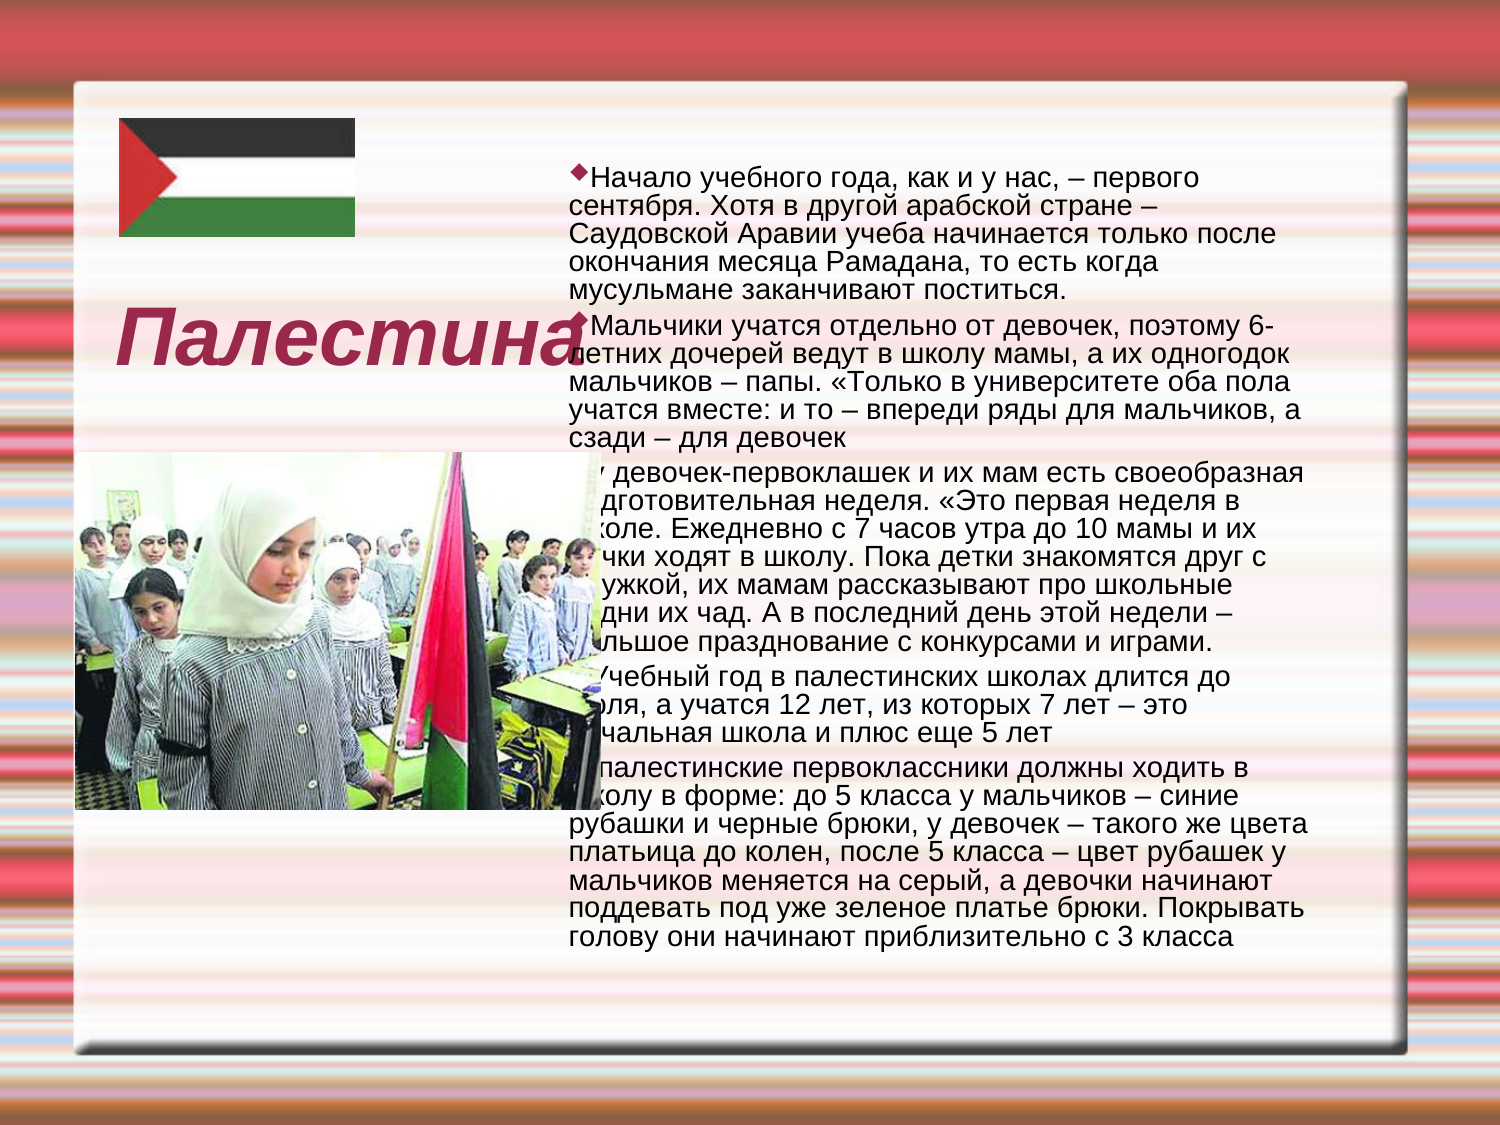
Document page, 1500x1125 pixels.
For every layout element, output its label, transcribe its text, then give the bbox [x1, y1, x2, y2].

title Палестина [88, 250, 553, 414]
picture [119, 119, 355, 237]
list Начало учебного года, как и у нас, – первого сентября. Хотя в другой арабской стране – Саудовской Аравии учеба начинается только после окончания месяца Рамадана, то есть когда мусульмане заканчивают поститься. Мальчики учатся отдельно от девочек, поэтому 6-летних дочерей ведут в школу мамы, а их одногодок мальчиков – папы. «Только в университете оба пола учатся вместе: и то – впереди ряды для мальчиков, а сзади – для девочек у девочек-первоклашек и их мам есть своеобразная подготовительная неделя. «Это первая неделя в школе. Ежедневно с 7 часов утра до 10 мамы и их дочки ходят в школу. Пока детки знакомятся друг с дружкой, их мамам рассказывают про школьные будни их чад. А в последний день этой недели – большое празднование с конкурсами и играми. Учебный год в палестинских школах длится до июля, а учатся 12 лет, из которых 7 лет – это начальная школа и плюс еще 5 лет палестинские первоклассники должны ходить в школу в форме: до 5 класса у мальчиков – синие рубашки и черные брюки, у девочек – такого же цвета платьица до колен, после 5 класса – цвет рубашек у мальчиков меняется на серый, а девочки начинают поддевать под уже зеленое платье брюки. Покрывать голову они начинают приблизительно с 3 класса [553, 157, 1329, 1125]
picture [75, 452, 601, 810]
